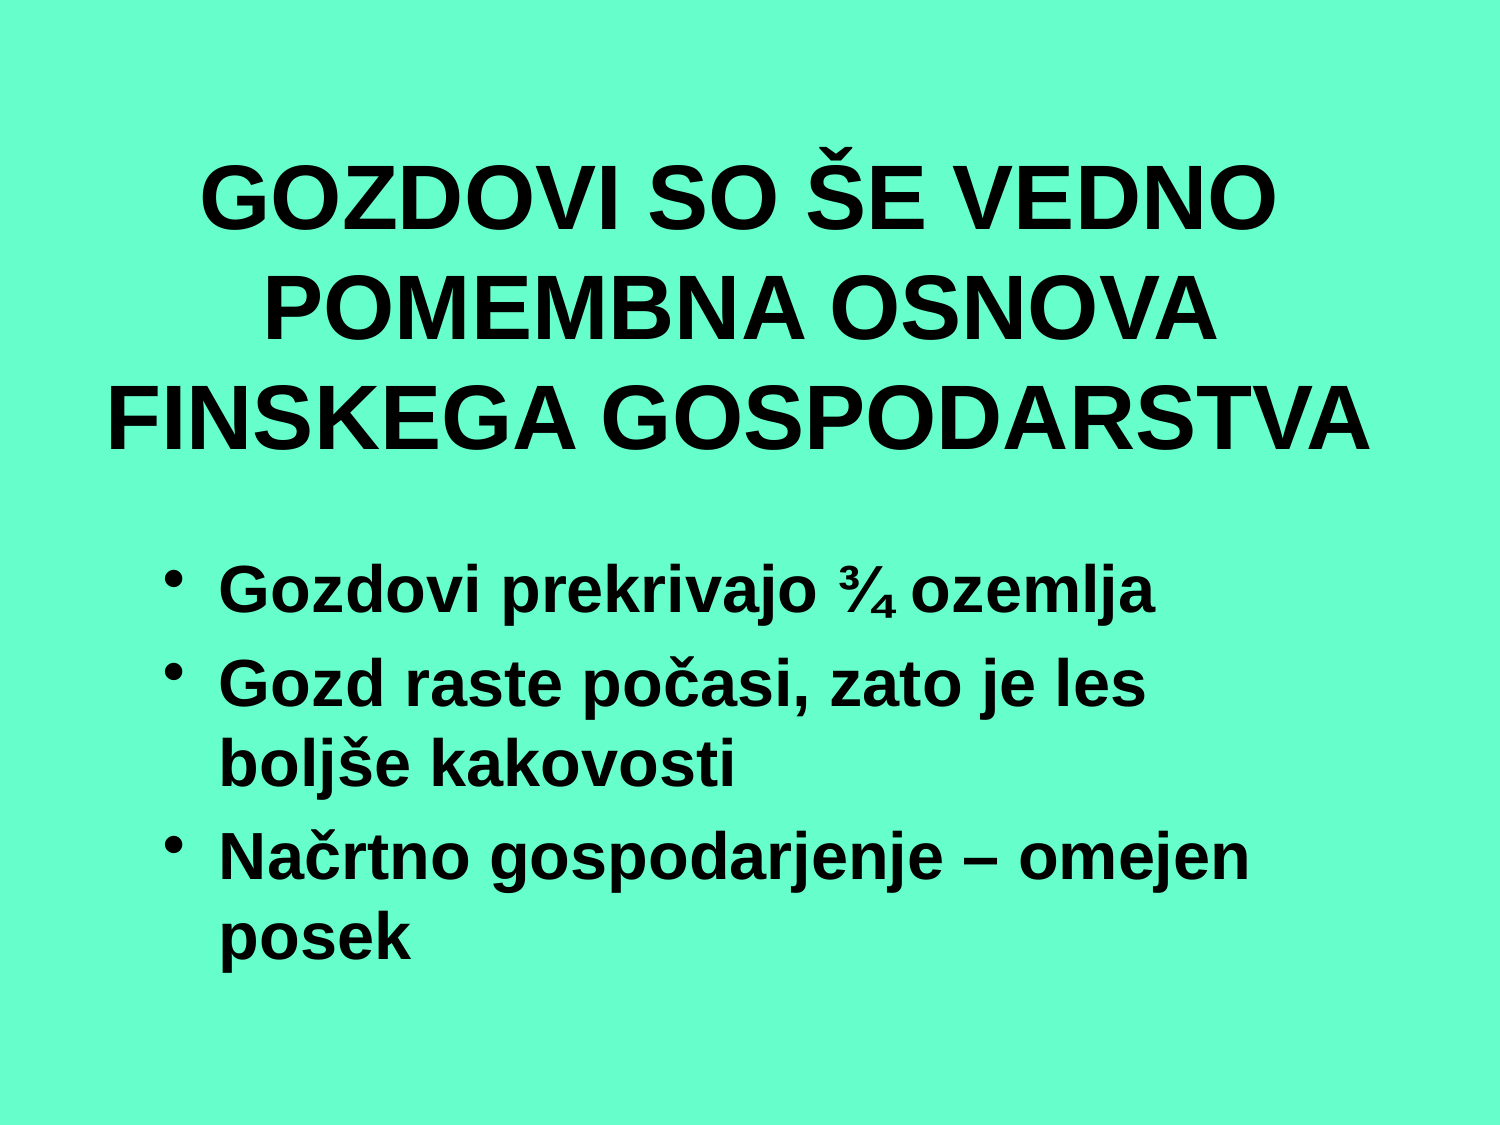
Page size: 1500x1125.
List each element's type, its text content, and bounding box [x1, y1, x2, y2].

list Gozdovi prekrivajo ¾ ozemlja Gozd raste počasi, zato je les boljše kakovosti Načrtno gospodarjenje – omejen posek [147, 538, 1341, 1005]
title GOZDOVI SO ŠE VEDNO POMEMBNA OSNOVA FINSKEGA GOSPODARSTVA [64, 125, 1415, 480]
